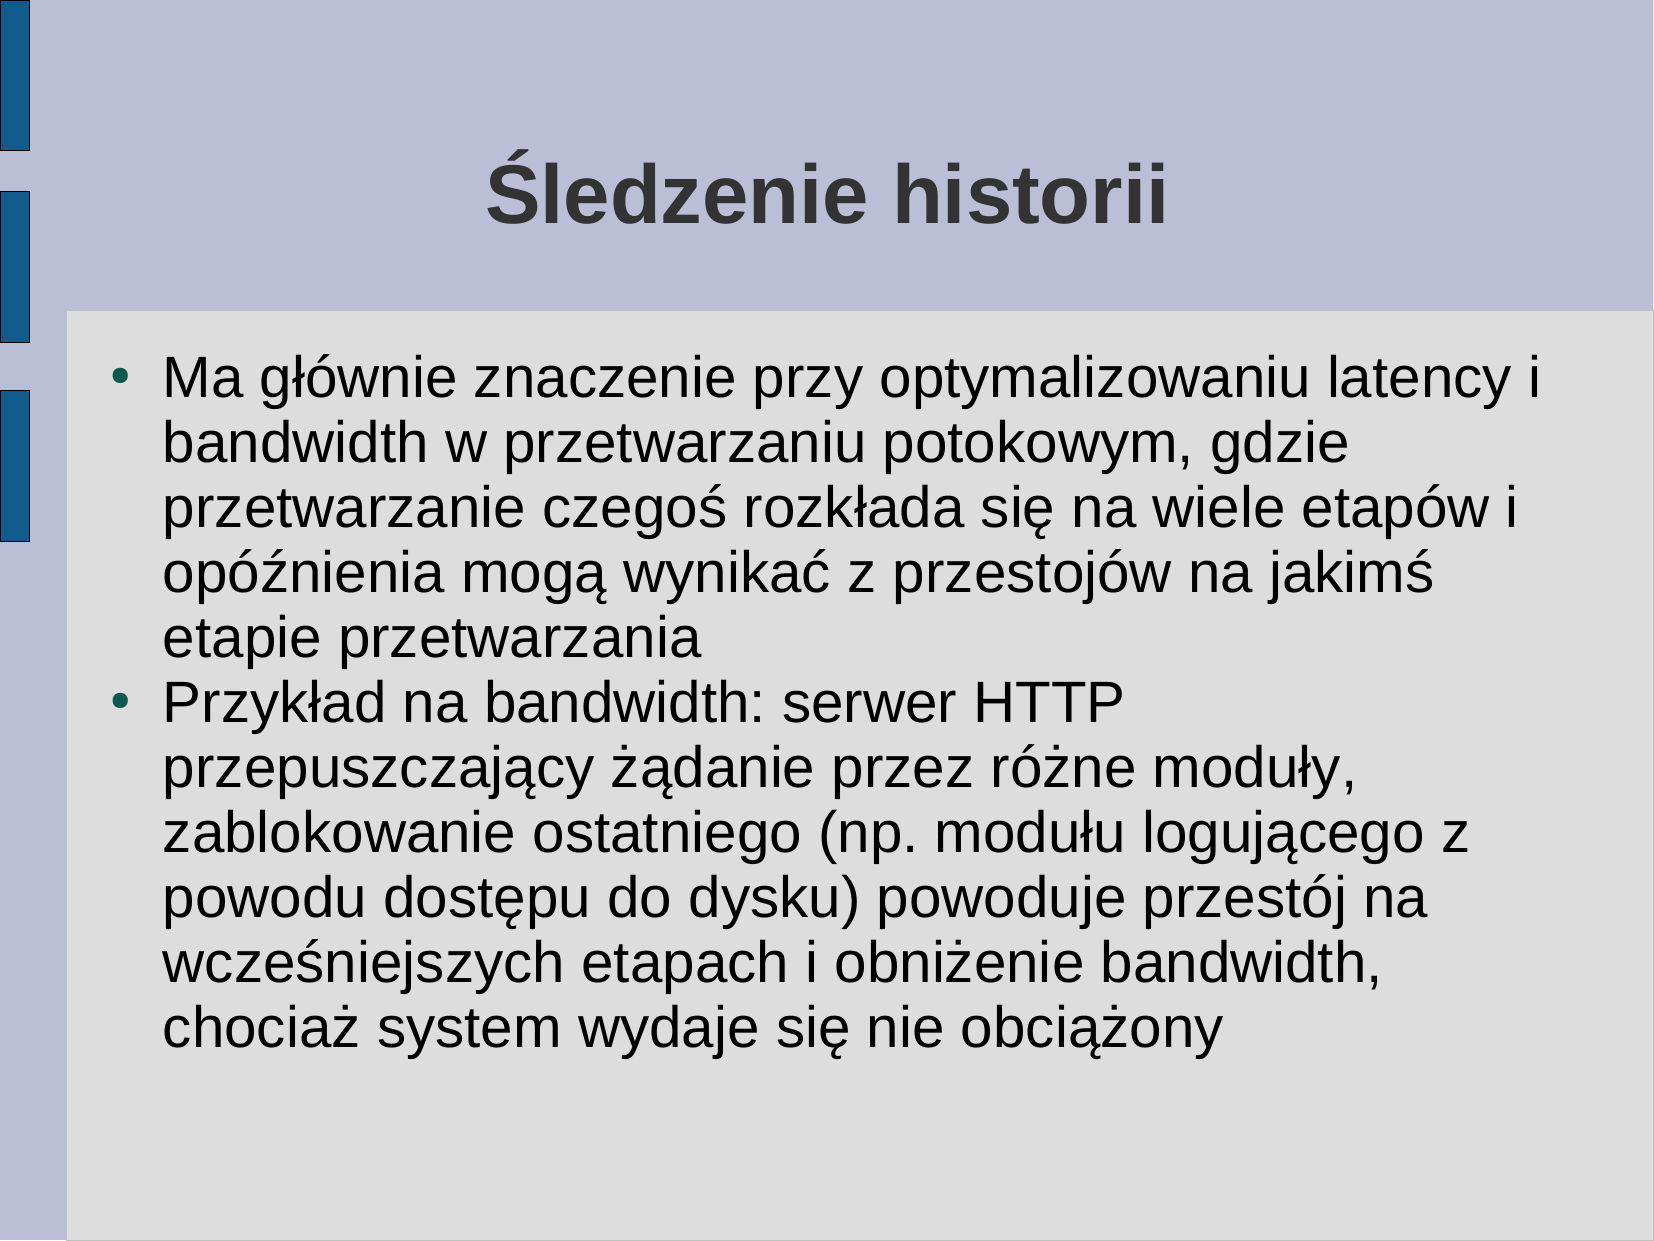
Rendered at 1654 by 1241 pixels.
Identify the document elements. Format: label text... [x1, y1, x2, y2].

title Śledzenie historii [121, 91, 1534, 299]
list Ma głównie znaczenie przy optymalizowaniu latency i bandwidth w przetwarzaniu potokowym, gdzie przetwarzanie czegoś rozkłada się na wiele etapów i opóźnienia mogą wynikać z przestojów na jakimś etapie przetwarzania Przykład na bandwidth: serwer HTTP przepuszczający żądanie przez różne moduły, zablokowanie ostatniego (np. modułu logującego z powodu dostępu do dysku) powoduje przestój na wcześniejszych etapach i obniżenie bandwidth, chociaż system wydaje się nie obciążony [92, 344, 1565, 1211]
